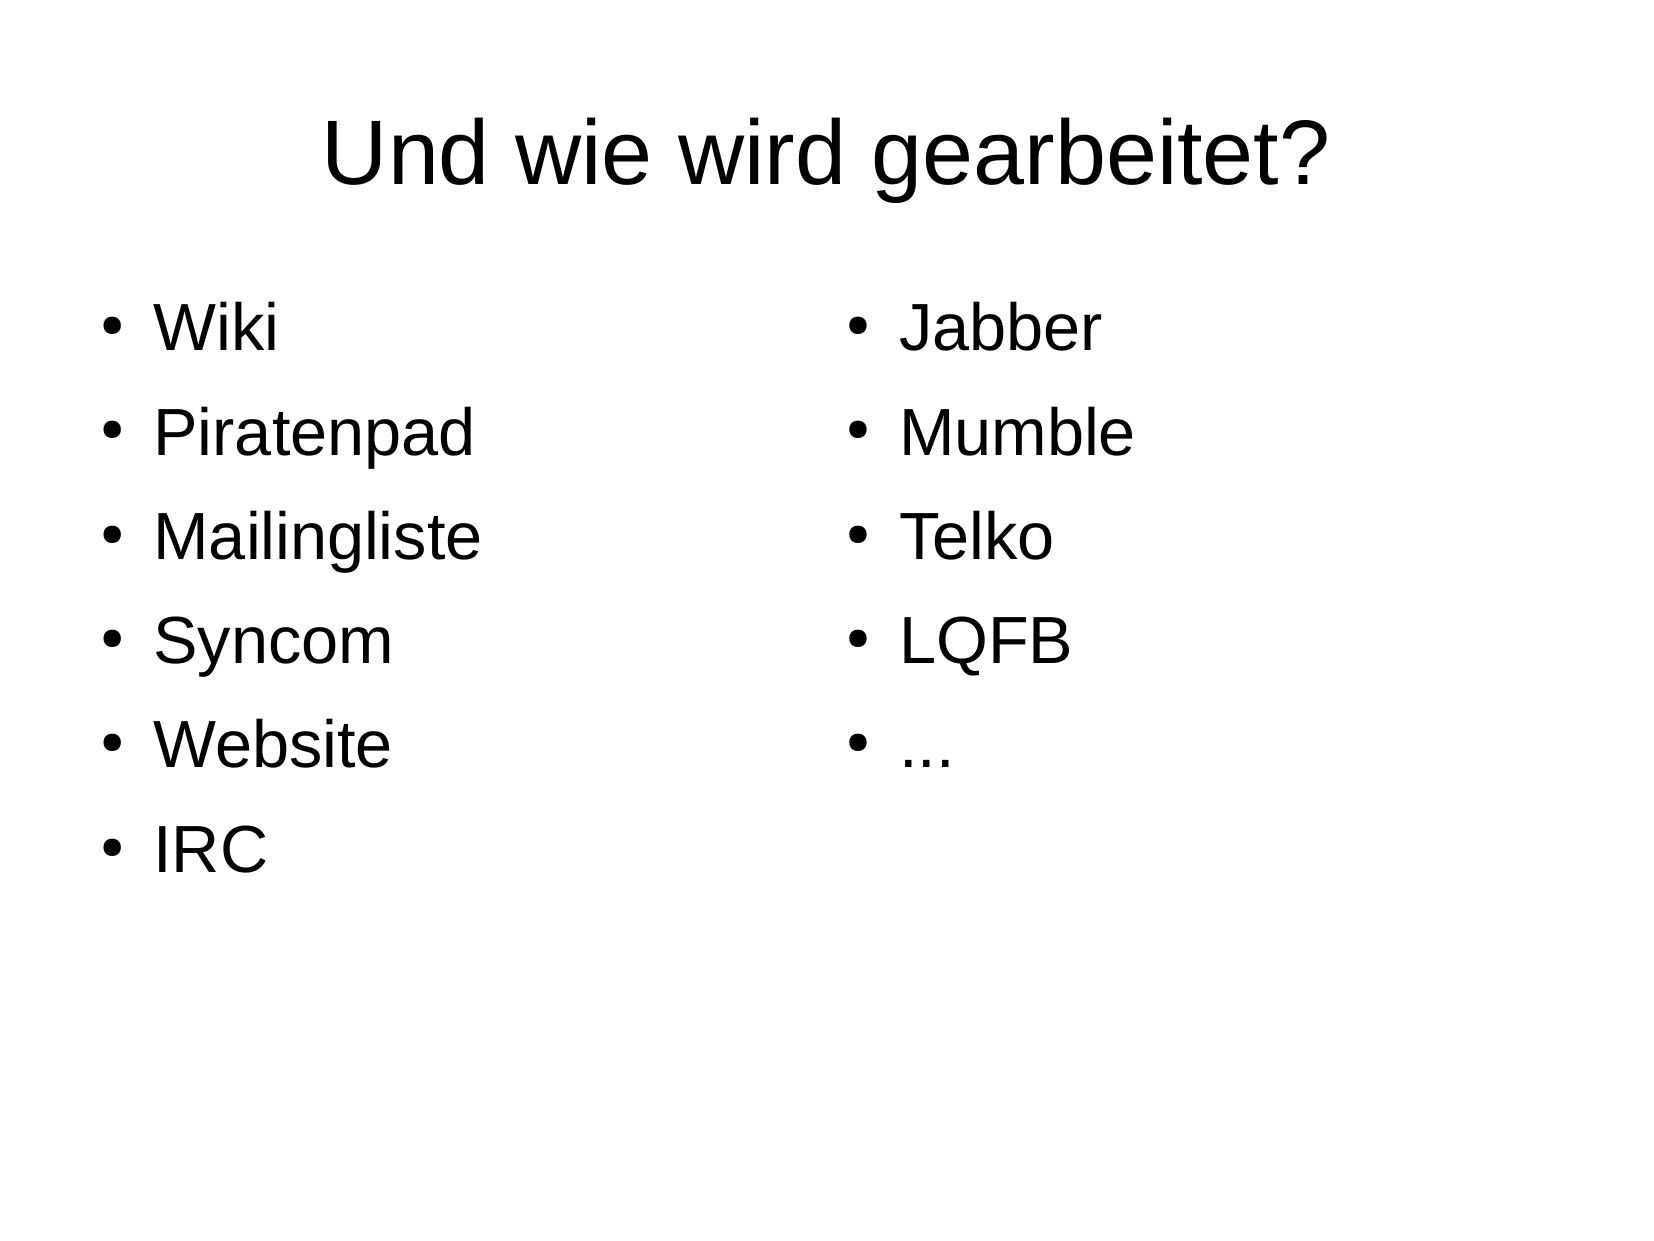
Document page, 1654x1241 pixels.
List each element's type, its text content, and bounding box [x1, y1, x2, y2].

list Wiki Piratenpad Mailingliste Syncom Website IRC [82, 290, 793, 1010]
list Jabber Mumble Telko LQFB ... [828, 290, 1539, 1010]
title Und wie wird gearbeitet? [82, 49, 1571, 257]
